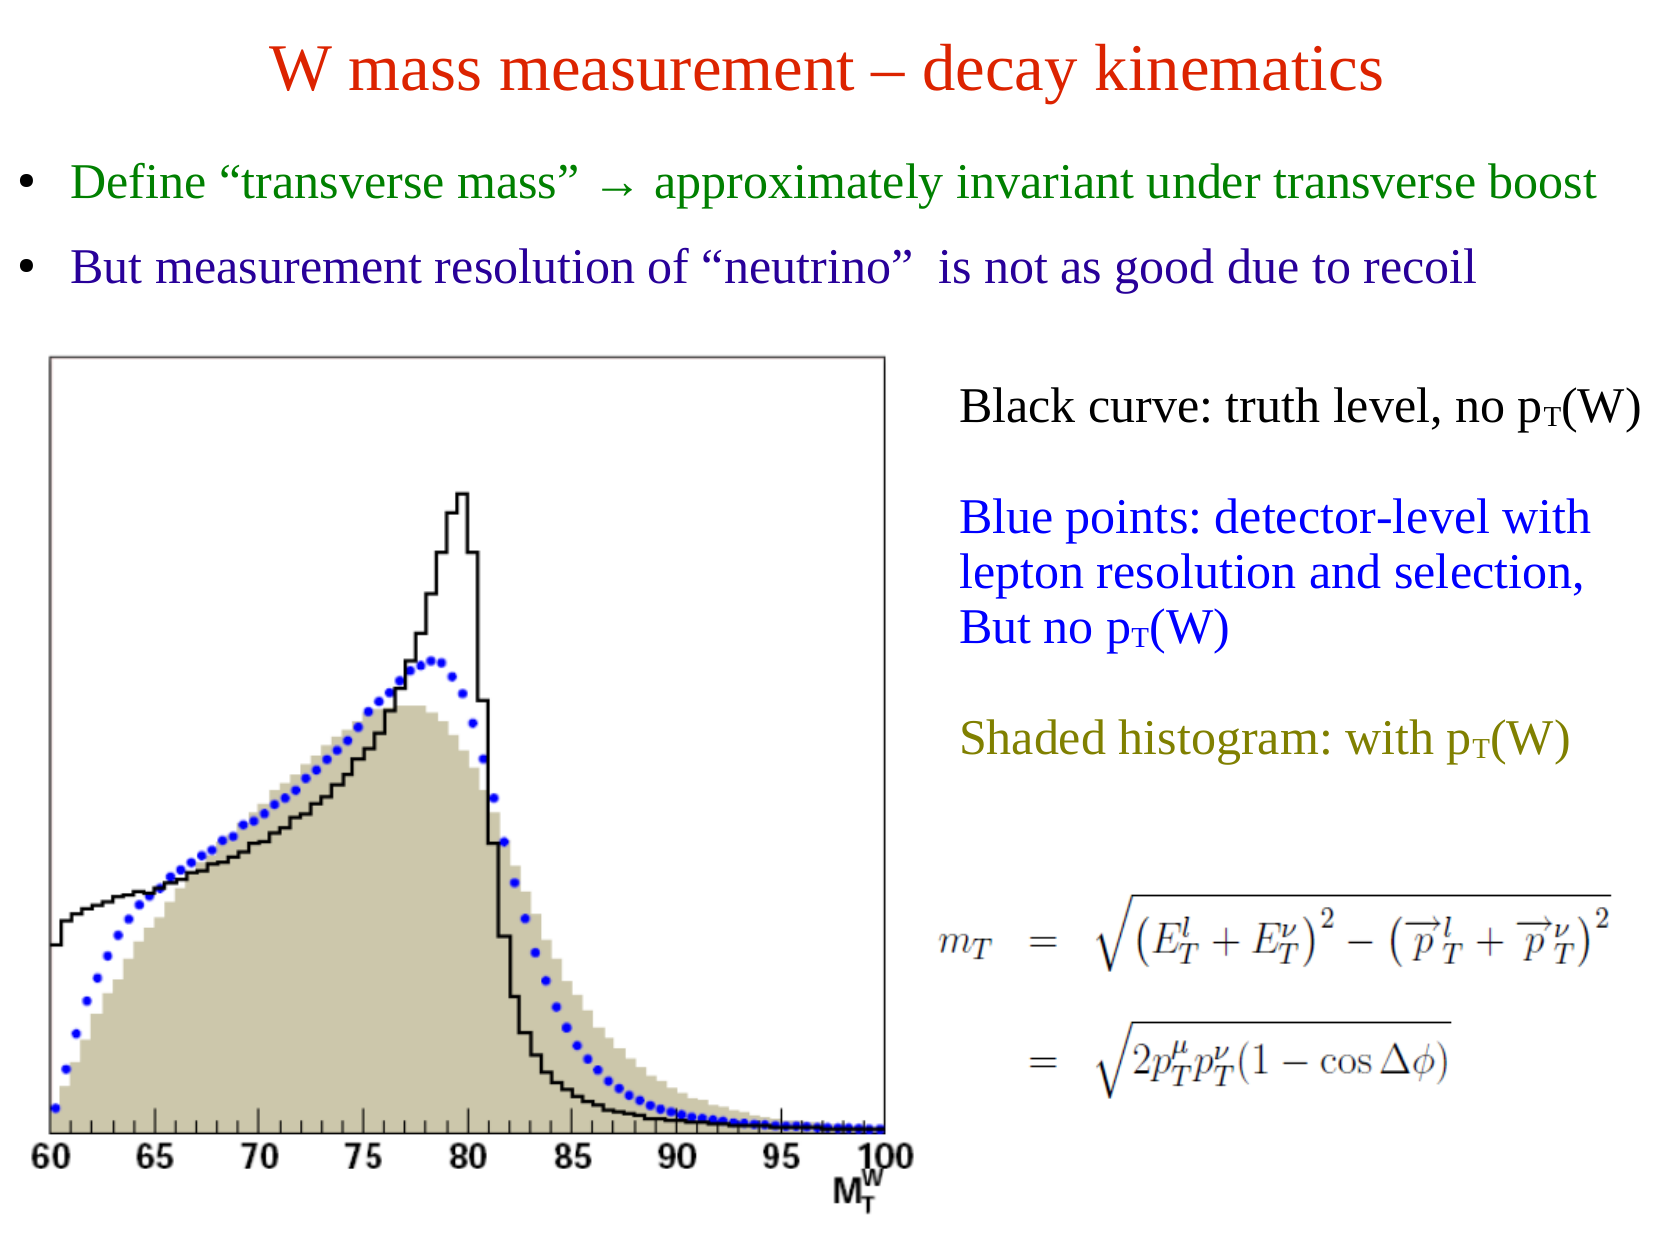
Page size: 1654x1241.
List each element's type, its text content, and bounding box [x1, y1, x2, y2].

text_box Black curve: truth level, no pT(W) Blue points: detector-level with lepton resolution and selection, But no pT(W) Shaded histogram: with pT(W) [959, 378, 1654, 815]
title W mass measurement – decay kinematics [121, 14, 1534, 121]
list Define “transverse mass” → approximately invariant under transverse boost But measurement resolution of “neutrino” is not as good due to recoil [0, 154, 1654, 1241]
picture [5, 313, 1648, 1241]
